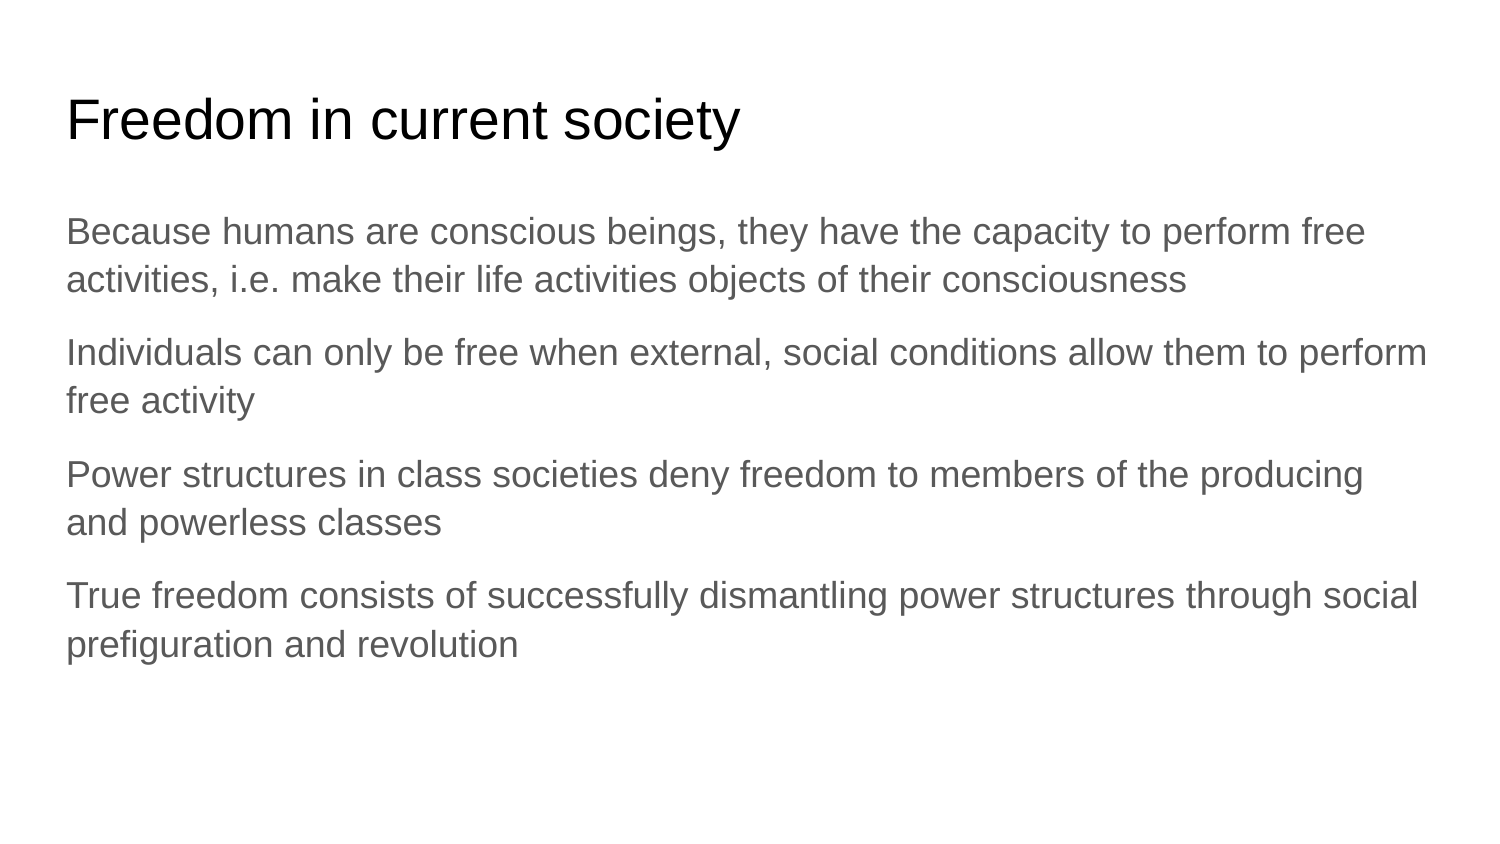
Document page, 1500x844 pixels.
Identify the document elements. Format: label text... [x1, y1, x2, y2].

title Freedom in current society [51, 72, 1449, 167]
list Because humans are conscious beings, they have the capacity to perform free activities, i.e. make their life activities objects of their consciousness Individuals can only be free when external, social conditions allow them to perform free activity Power structures in class societies deny freedom to members of the producing and powerless classes True freedom consists of successfully dismantling power structures through social prefiguration and revolution [51, 189, 1449, 750]
